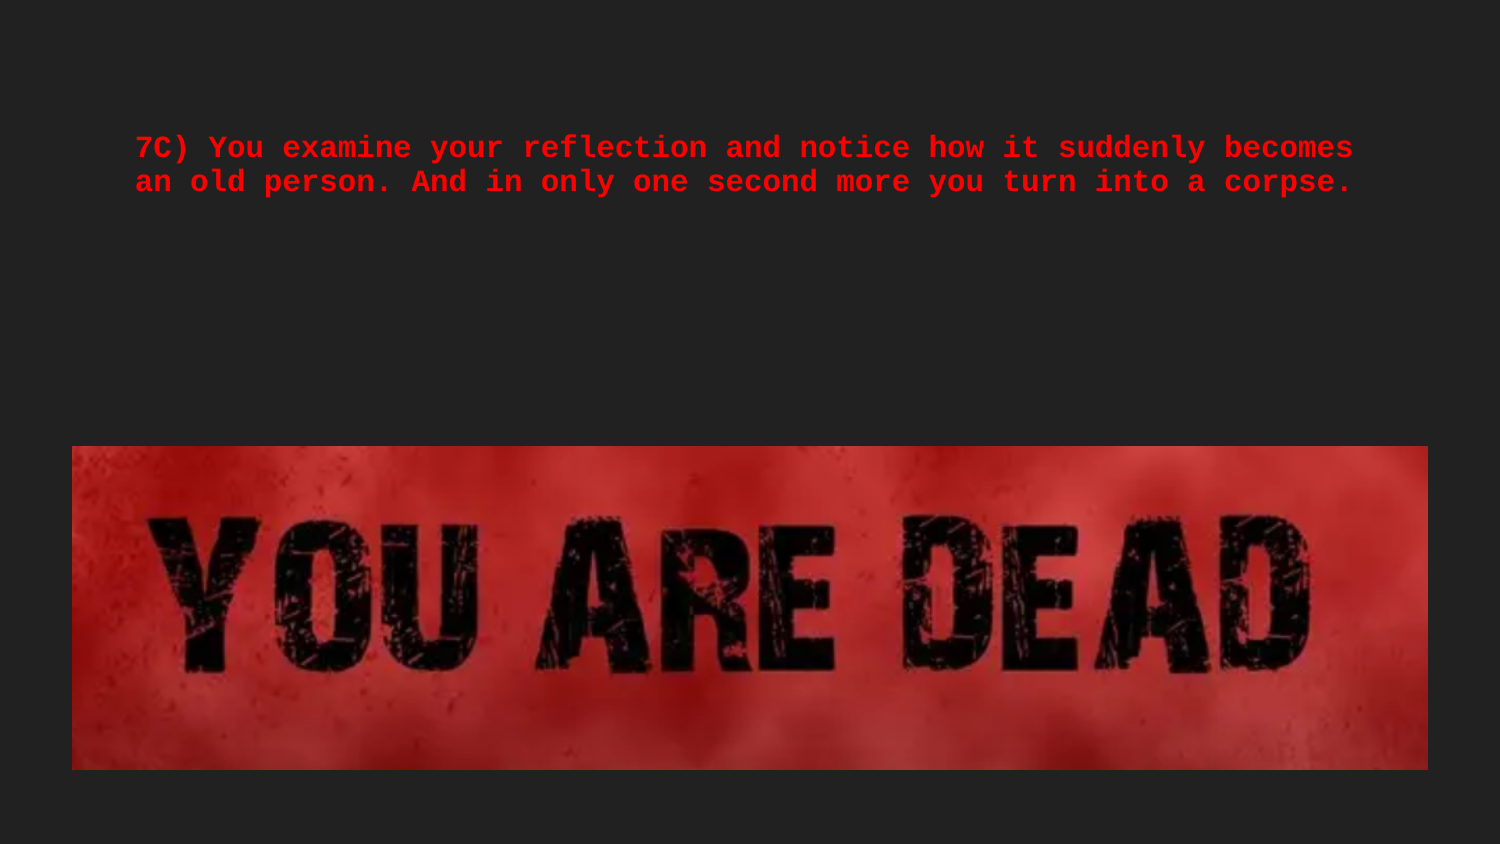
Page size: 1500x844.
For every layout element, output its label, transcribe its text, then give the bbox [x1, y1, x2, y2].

picture [72, 446, 1428, 770]
title 7C) You examine your reflection and notice how it suddenly becomes an old person. And in only one second more you turn into a corpse. [119, 116, 1401, 410]
